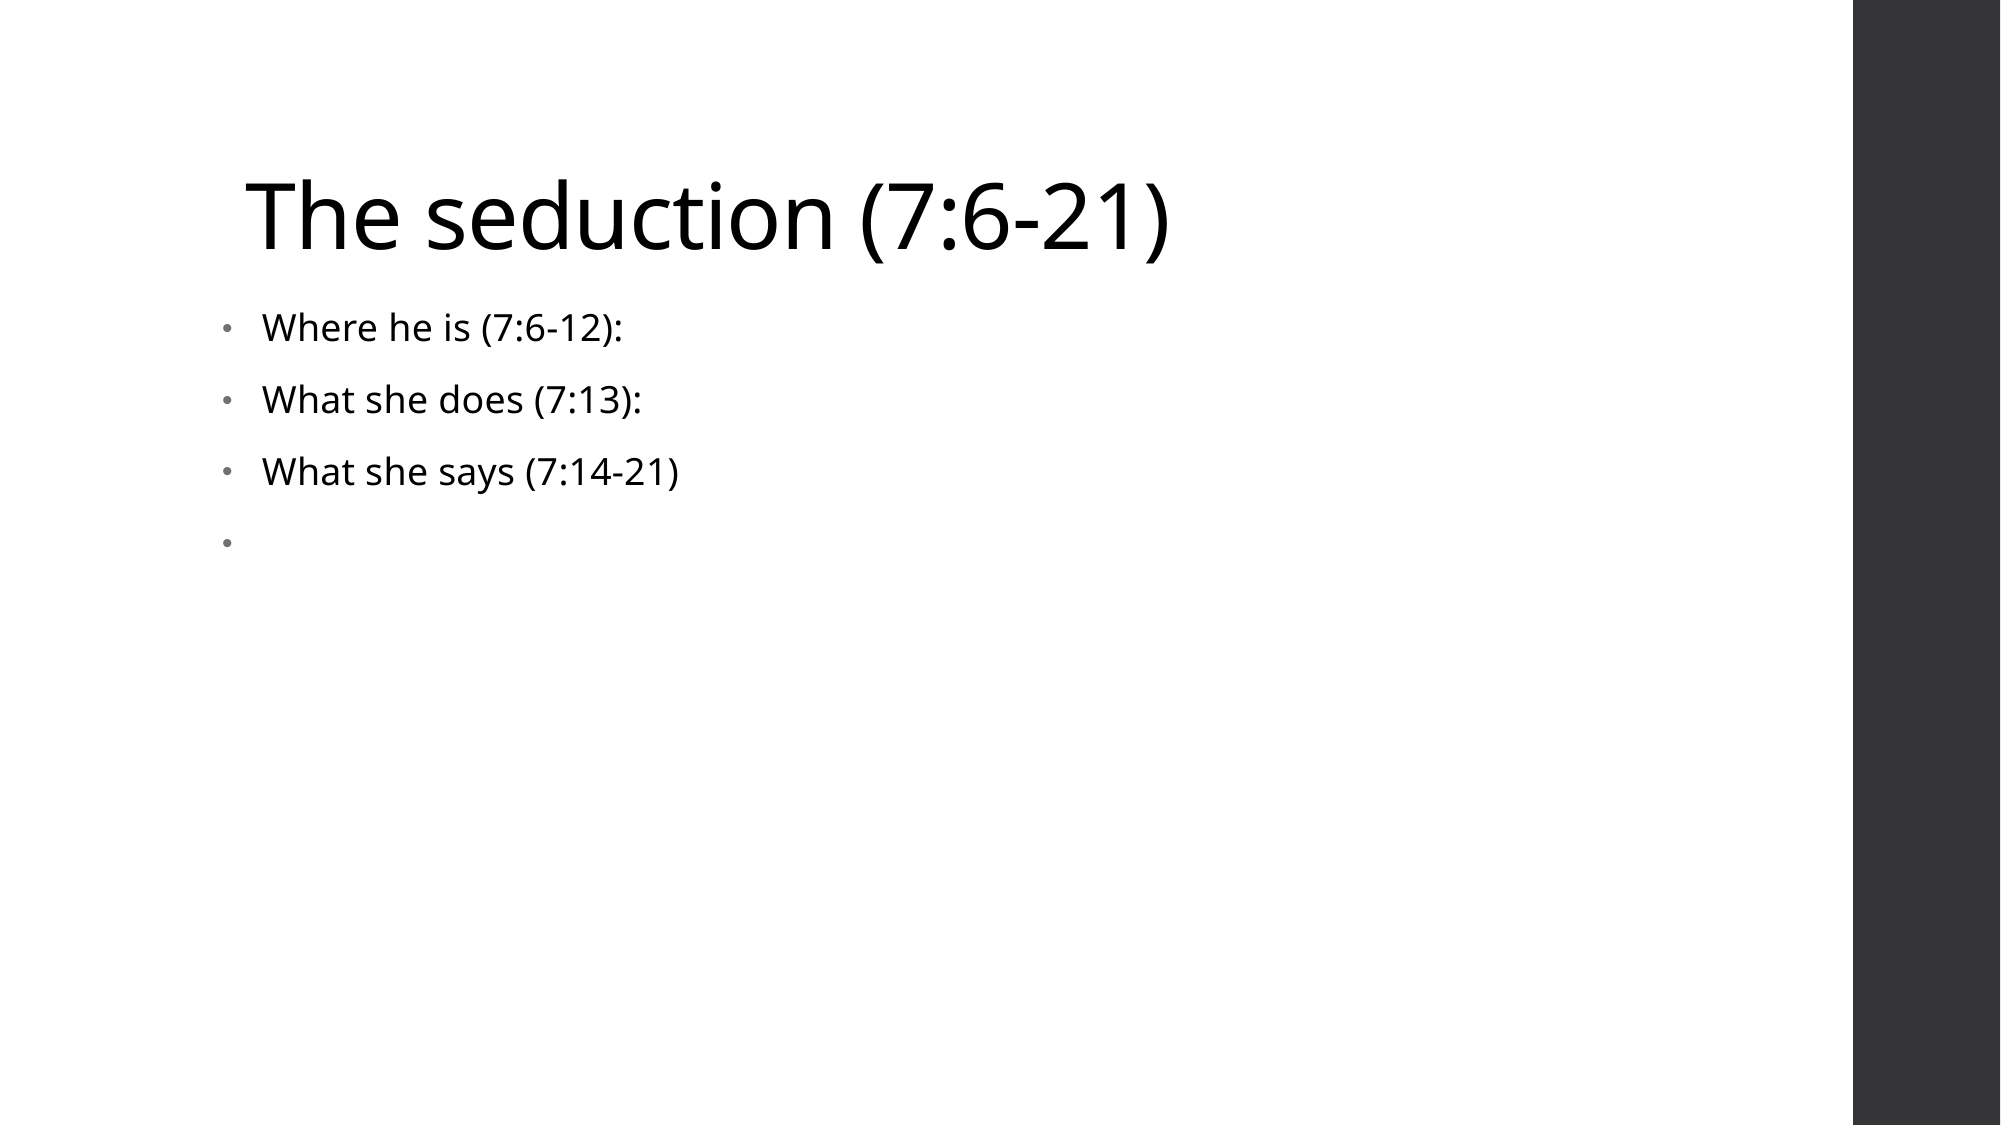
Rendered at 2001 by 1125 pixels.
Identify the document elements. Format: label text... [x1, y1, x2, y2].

title The seduction (7:6-21) [206, 60, 1797, 278]
list Where he is (7:6-12): What she does (7:13): What she says (7:14-21) [206, 299, 1617, 1014]
